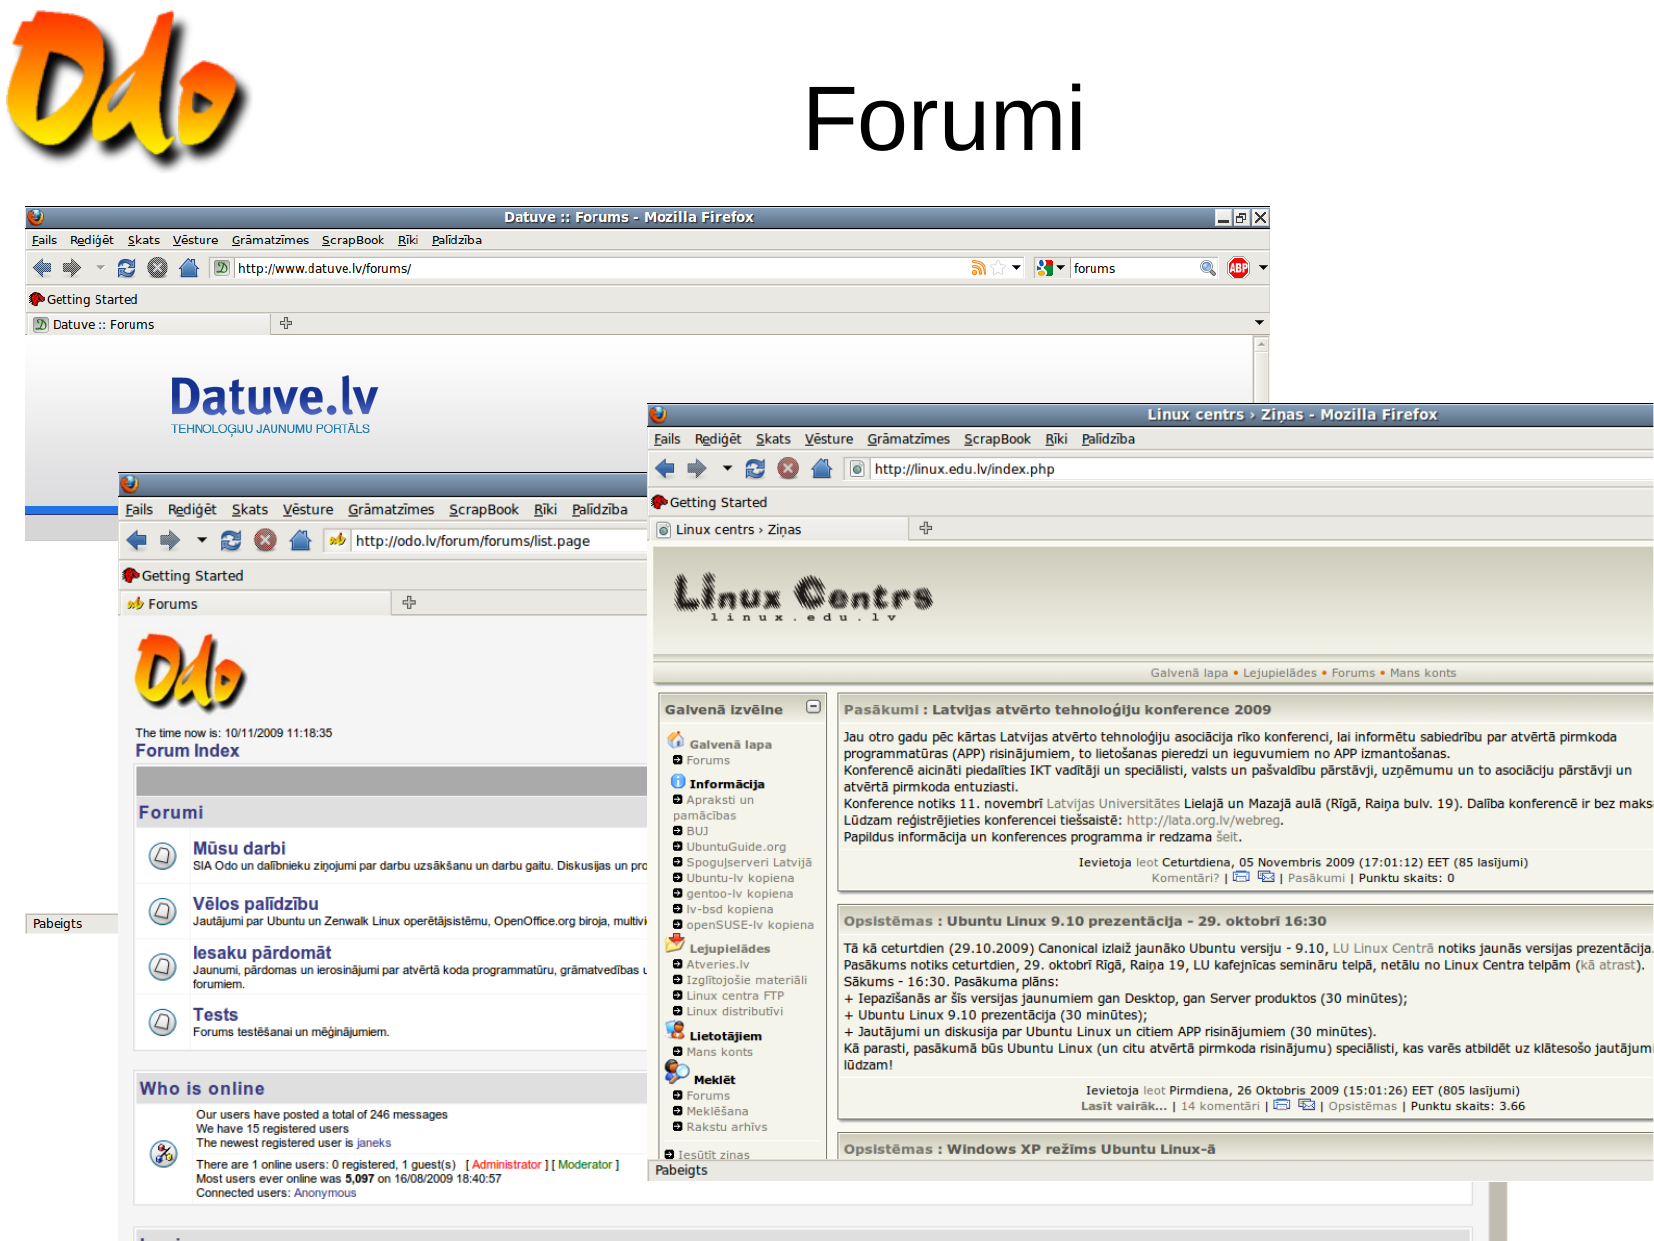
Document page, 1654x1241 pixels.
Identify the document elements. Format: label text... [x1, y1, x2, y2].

picture [5, 6, 263, 178]
title Forumi [236, 70, 1654, 174]
picture [25, 206, 1654, 1241]
